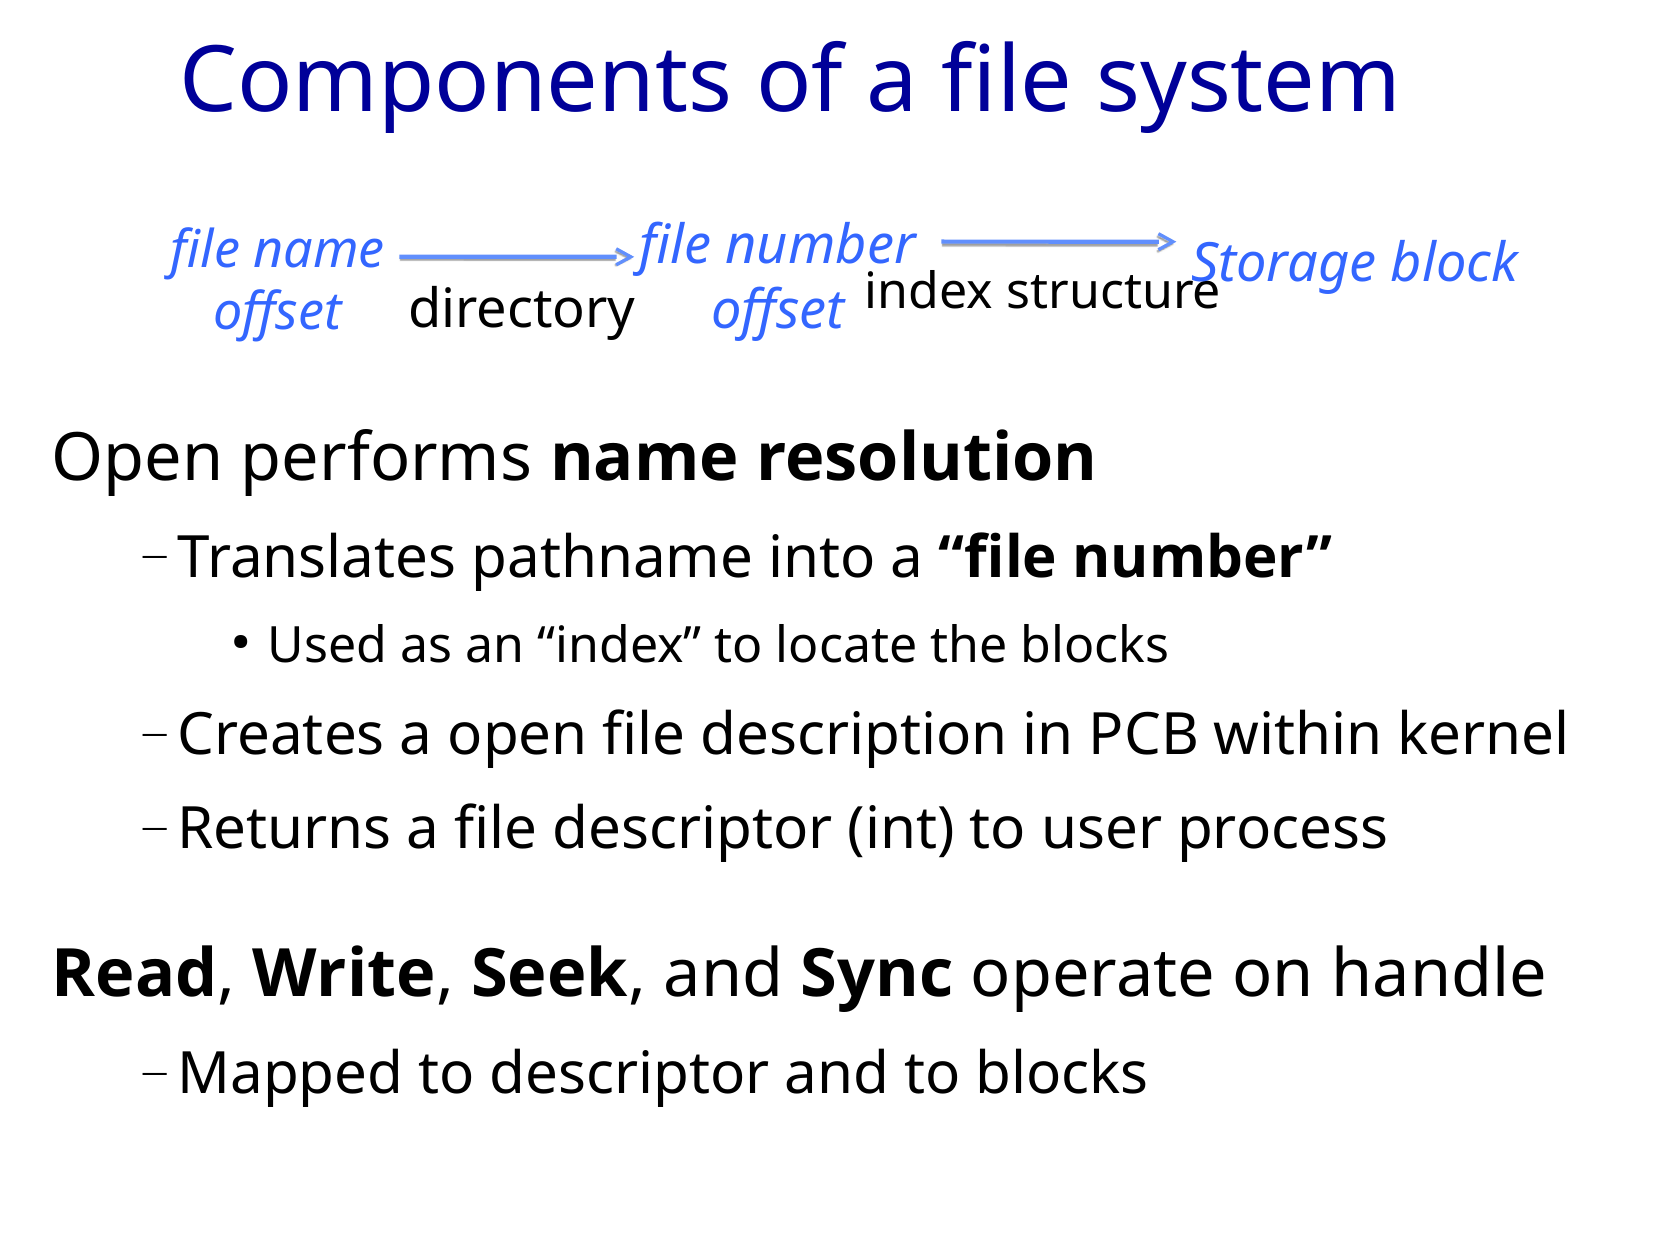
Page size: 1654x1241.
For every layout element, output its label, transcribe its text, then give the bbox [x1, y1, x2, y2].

title Components of a file system [179, 0, 1475, 170]
text_box file number offset [624, 201, 931, 347]
text_box directory [393, 266, 624, 347]
text_box Storage block [1176, 220, 1533, 300]
list Open performs name resolution Translates pathname into a “file number” Used as an “index” to locate the blocks Creates a open file description in PCB within kernel Returns a file descriptor (int) to user process Read, Write, Seek, and Sync operate on handle Mapped to descriptor and to blocks [51, 409, 1571, 1128]
text_box file name offset [155, 207, 400, 348]
text_box index structure [850, 251, 1236, 327]
